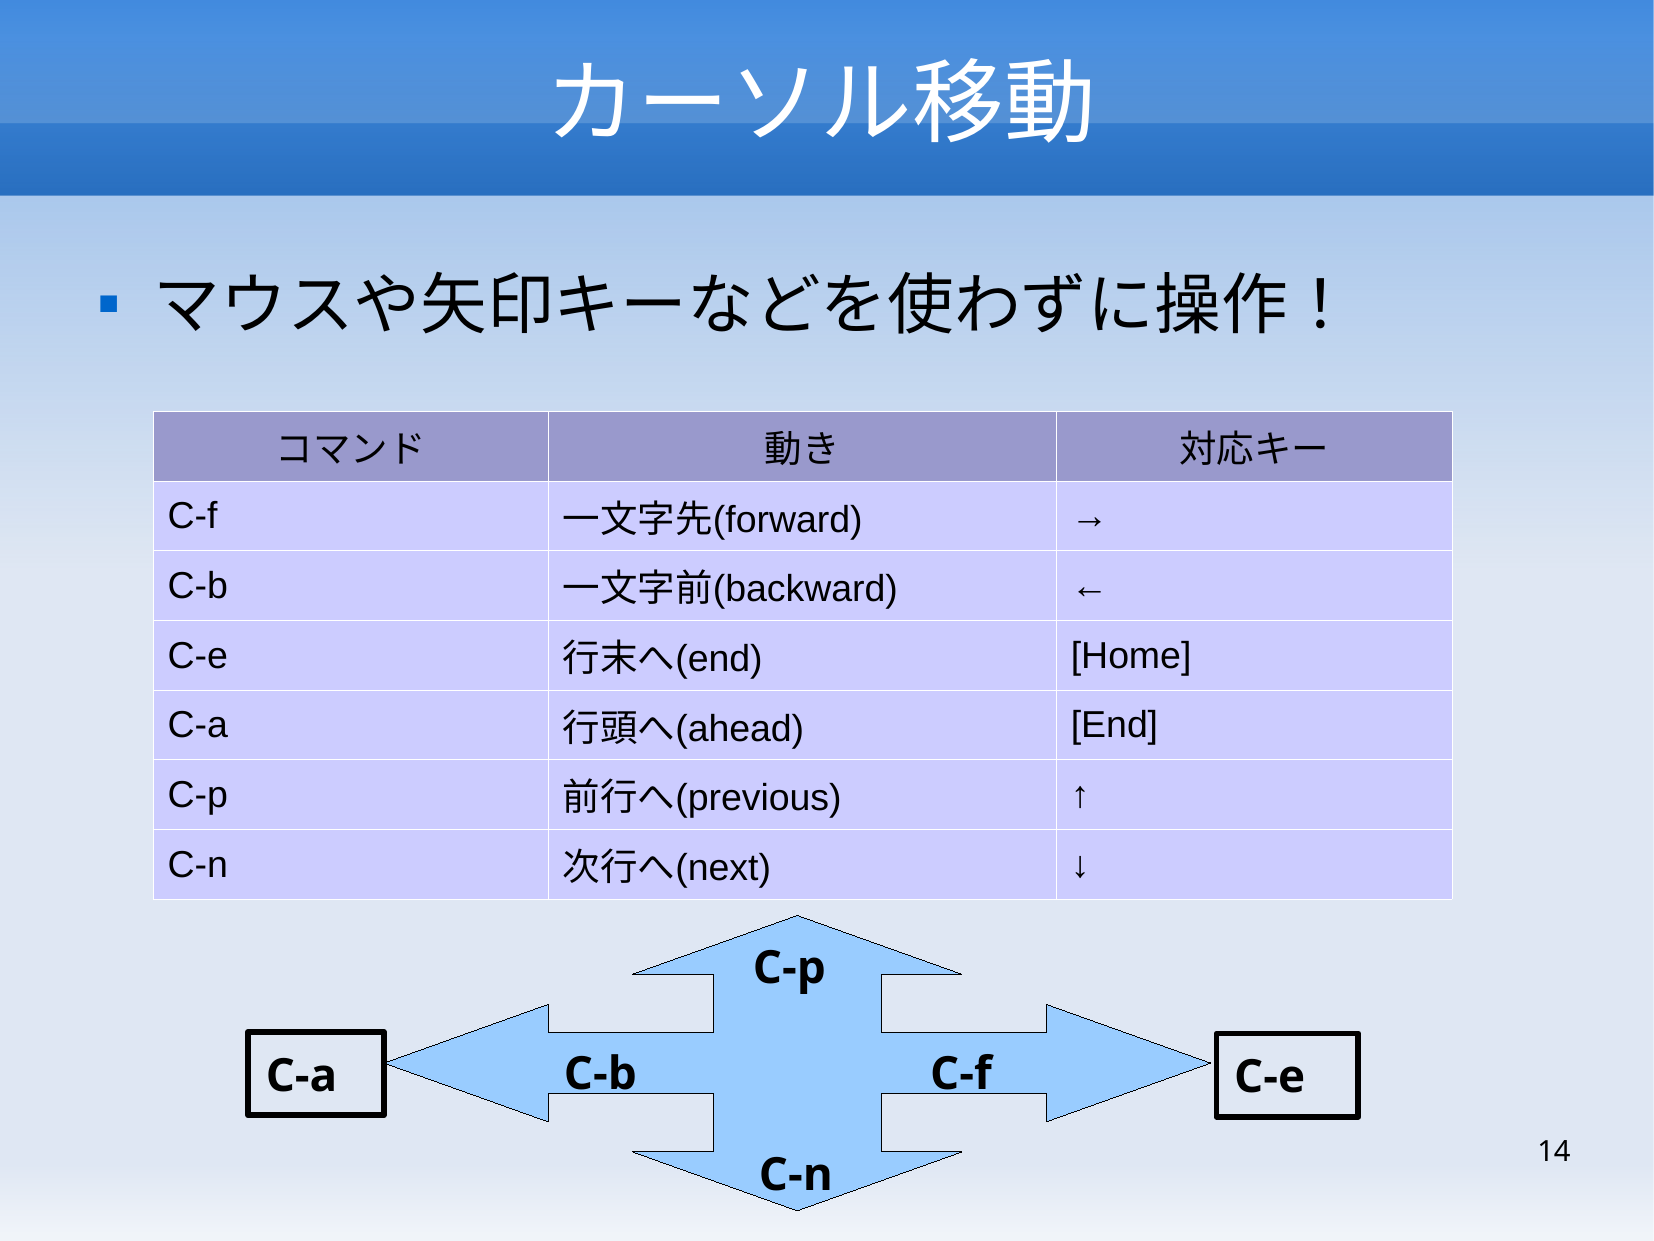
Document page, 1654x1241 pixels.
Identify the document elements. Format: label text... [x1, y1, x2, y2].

text_box C-f [915, 1033, 1063, 1095]
text_box [764, 915, 830, 927]
table_cell → [1057, 482, 1452, 550]
text_box [753, 1195, 842, 1211]
table_cell 行頭へ(ahead) [549, 691, 1056, 759]
table_cell ← [1057, 551, 1452, 620]
table_cell C-e [154, 621, 548, 690]
table_cell 行末へ(end) [549, 621, 1056, 690]
table_header コマンド [154, 412, 548, 481]
table_cell 一文字前(backward) [549, 551, 1056, 620]
table_cell C-b [154, 551, 548, 620]
list マウスや矢印キーなどを使わずに操作！ [82, 266, 1571, 384]
table_header 対応キー [1057, 412, 1452, 481]
text_box [387, 936, 1211, 1192]
table_cell ↓ [1057, 830, 1452, 899]
text_box C-p [738, 927, 856, 988]
table_header 動き [549, 412, 1056, 481]
table_cell ↑ [1057, 760, 1452, 829]
table_cell 一文字先(forward) [549, 482, 1056, 550]
text_box C-e [1216, 1033, 1359, 1100]
table_cell C-a [154, 691, 548, 759]
table_cell 前行へ(previous) [549, 760, 1056, 829]
title カーソル移動 [76, 0, 1565, 208]
table_cell C-n [154, 830, 548, 899]
table_cell [End] [1057, 691, 1452, 759]
text_box C-n [744, 1133, 863, 1195]
table_cell C-p [154, 760, 548, 829]
text_box C-a [248, 1031, 384, 1099]
table_cell C-f [154, 482, 548, 550]
table_cell 次行へ(next) [549, 830, 1056, 899]
table_cell [Home] [1057, 621, 1452, 690]
text_box C-b [549, 1033, 697, 1095]
picture [0, 0, 1654, 1241]
